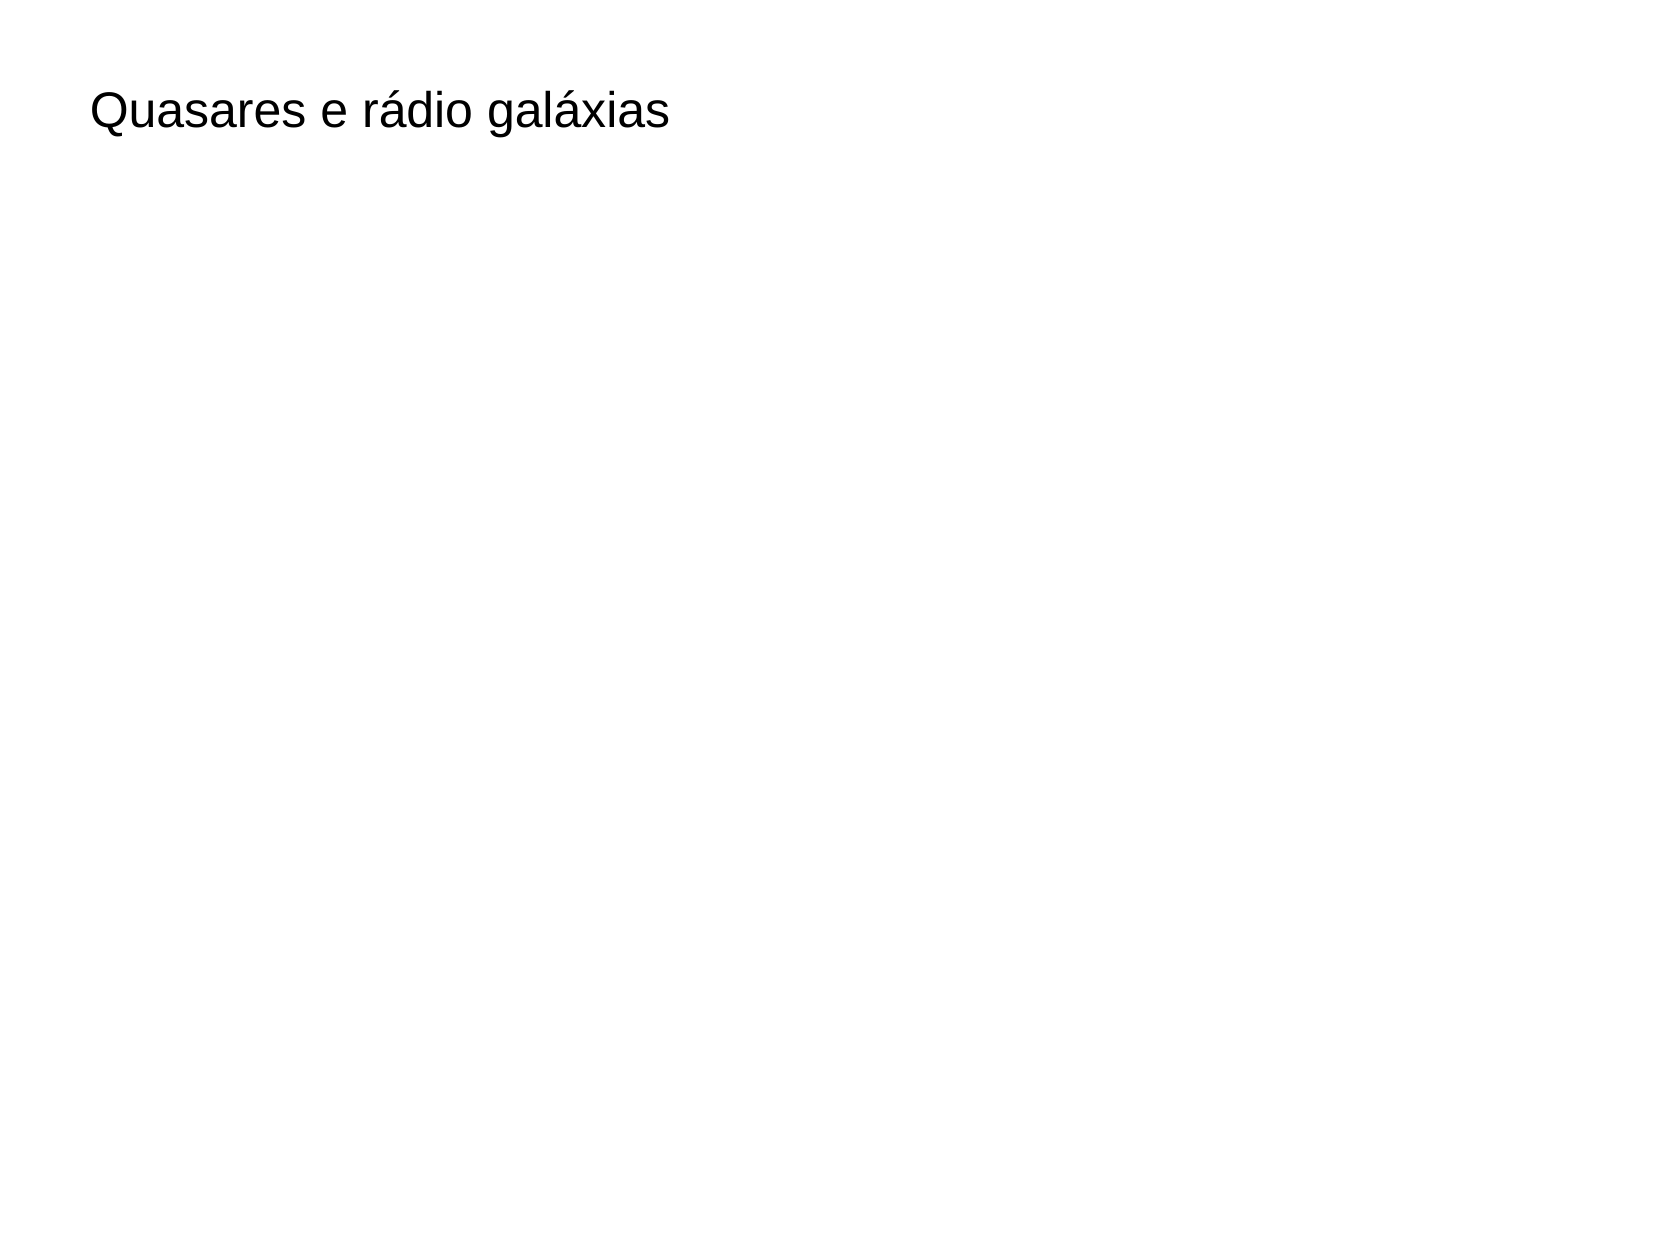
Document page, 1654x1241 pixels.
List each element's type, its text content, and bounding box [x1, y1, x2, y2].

text_box Quasares e rádio galáxias [75, 75, 1501, 258]
